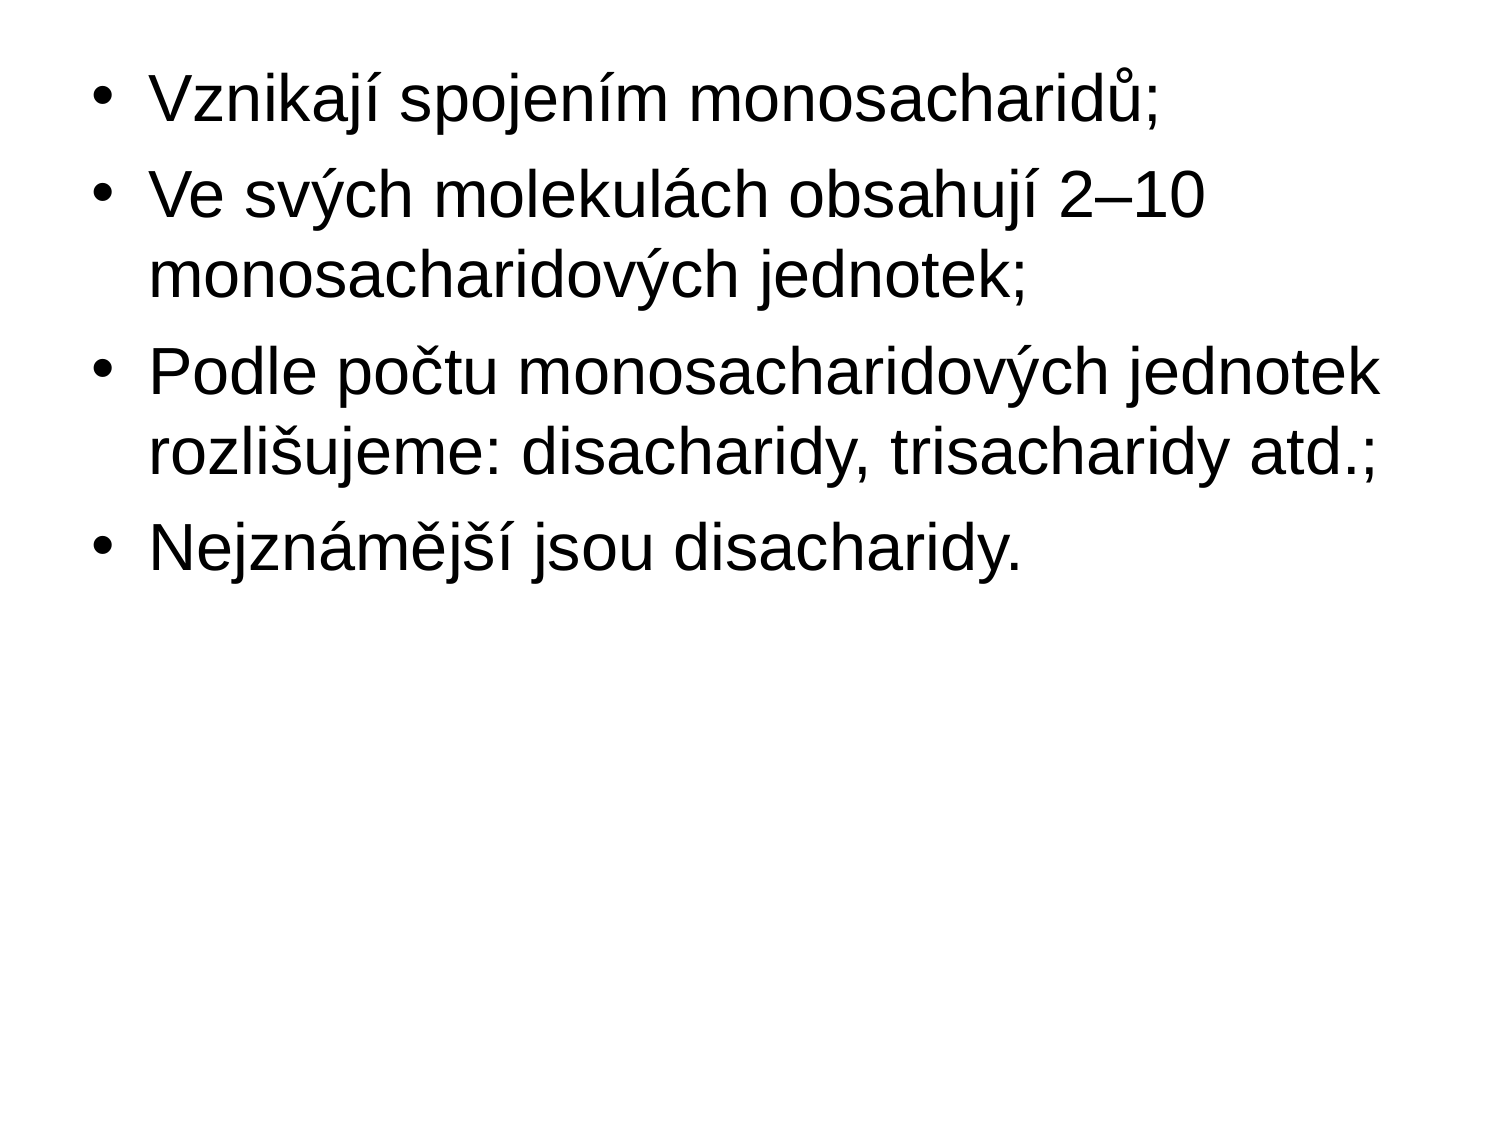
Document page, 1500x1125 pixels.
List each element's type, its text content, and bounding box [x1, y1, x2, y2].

list Vznikají spojením monosacharidů; Ve svých molekulách obsahují 2–10 monosacharidových jednotek; Podle počtu monosacharidových jednotek rozlišujeme: disacharidy, trisacharidy atd.; Nejznámější jsou disacharidy. [76, 46, 1427, 1010]
